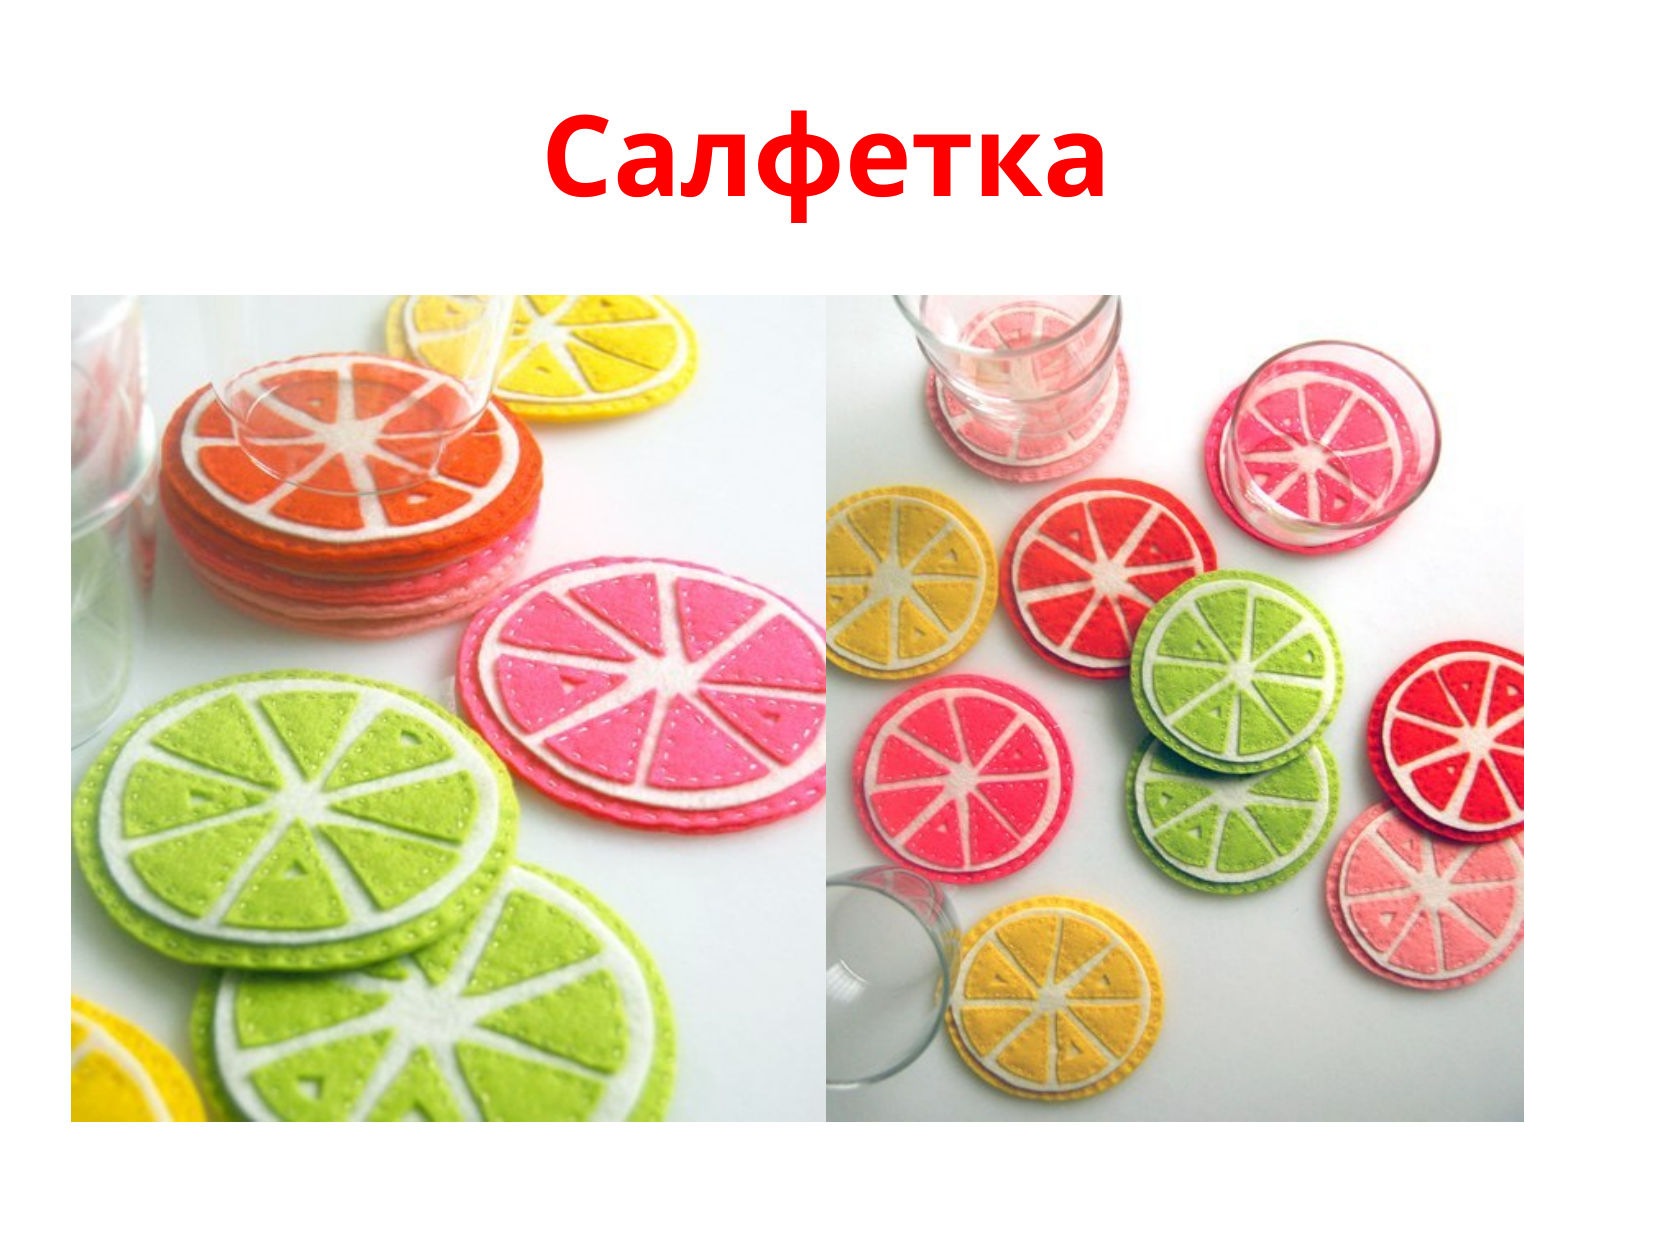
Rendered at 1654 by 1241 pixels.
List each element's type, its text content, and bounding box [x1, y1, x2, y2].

picture [71, 295, 1524, 1123]
title Салфетка [82, 49, 1571, 257]
